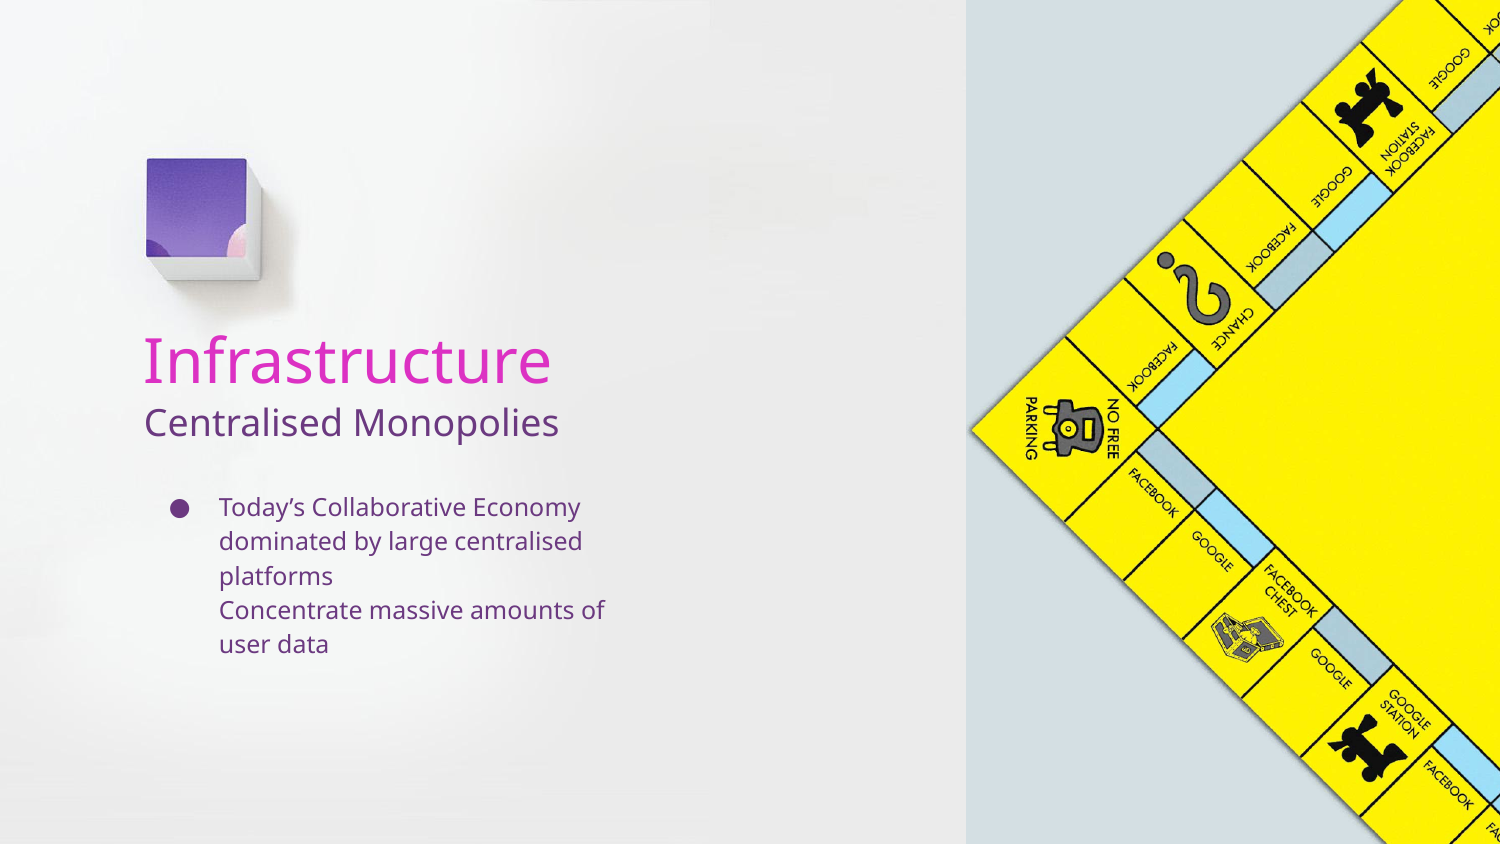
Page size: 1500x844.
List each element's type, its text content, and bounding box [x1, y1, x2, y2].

title Centralised Monopolies [128, 384, 965, 491]
title Infrastructure [128, 305, 669, 384]
title Today’s Collaborative Economy dominated by large centralised platforms Concentrate massive amounts of user data [128, 471, 641, 764]
picture [0, 0, 1500, 844]
